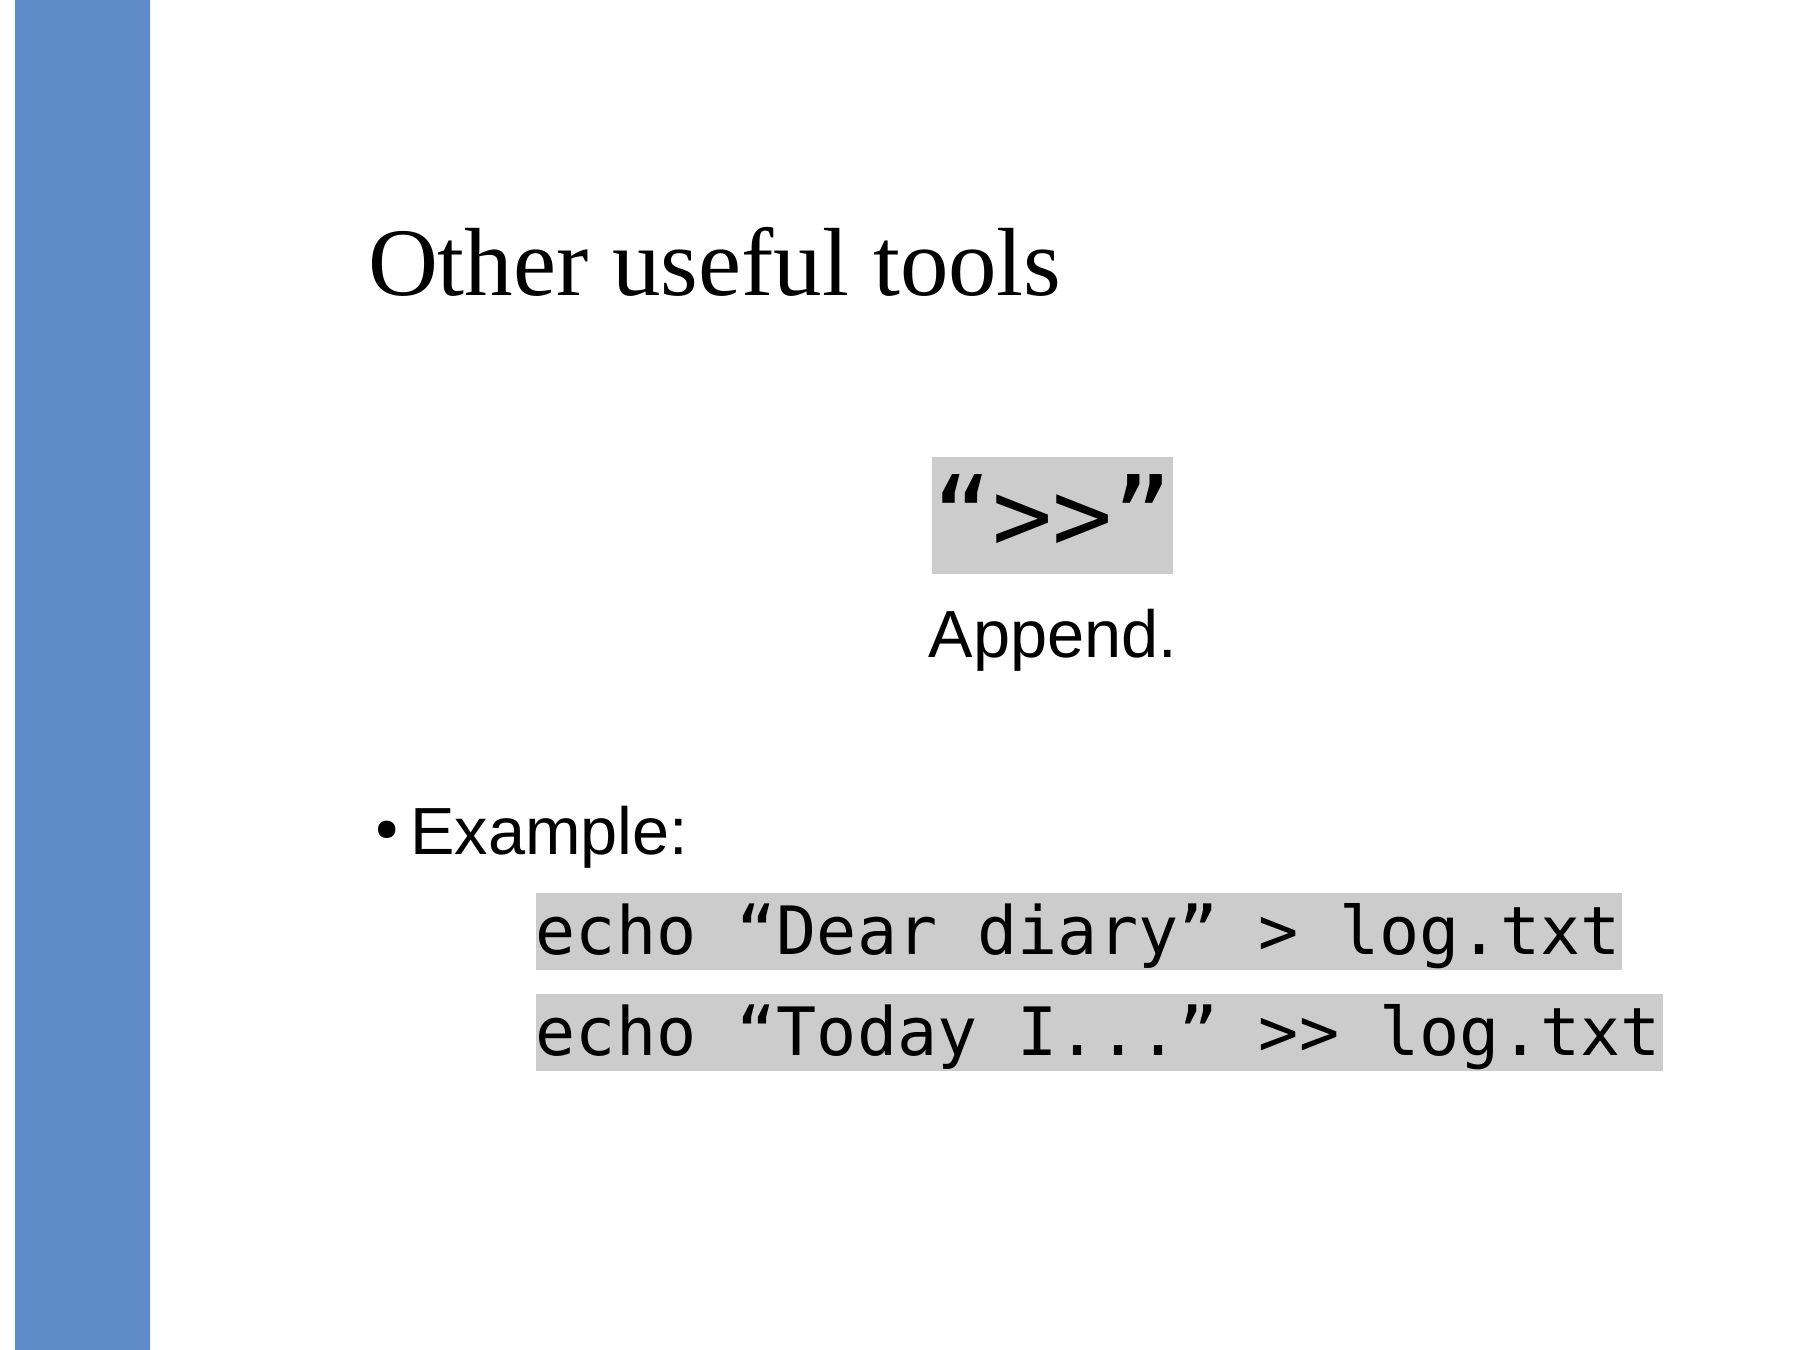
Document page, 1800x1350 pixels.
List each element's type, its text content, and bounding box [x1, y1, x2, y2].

subtitle Other useful tools [368, 101, 1531, 424]
text_box “>>” Append. Example: echo “Dear diary” > log.txt echo “Today I...” >> log.txt [360, 449, 1711, 1080]
